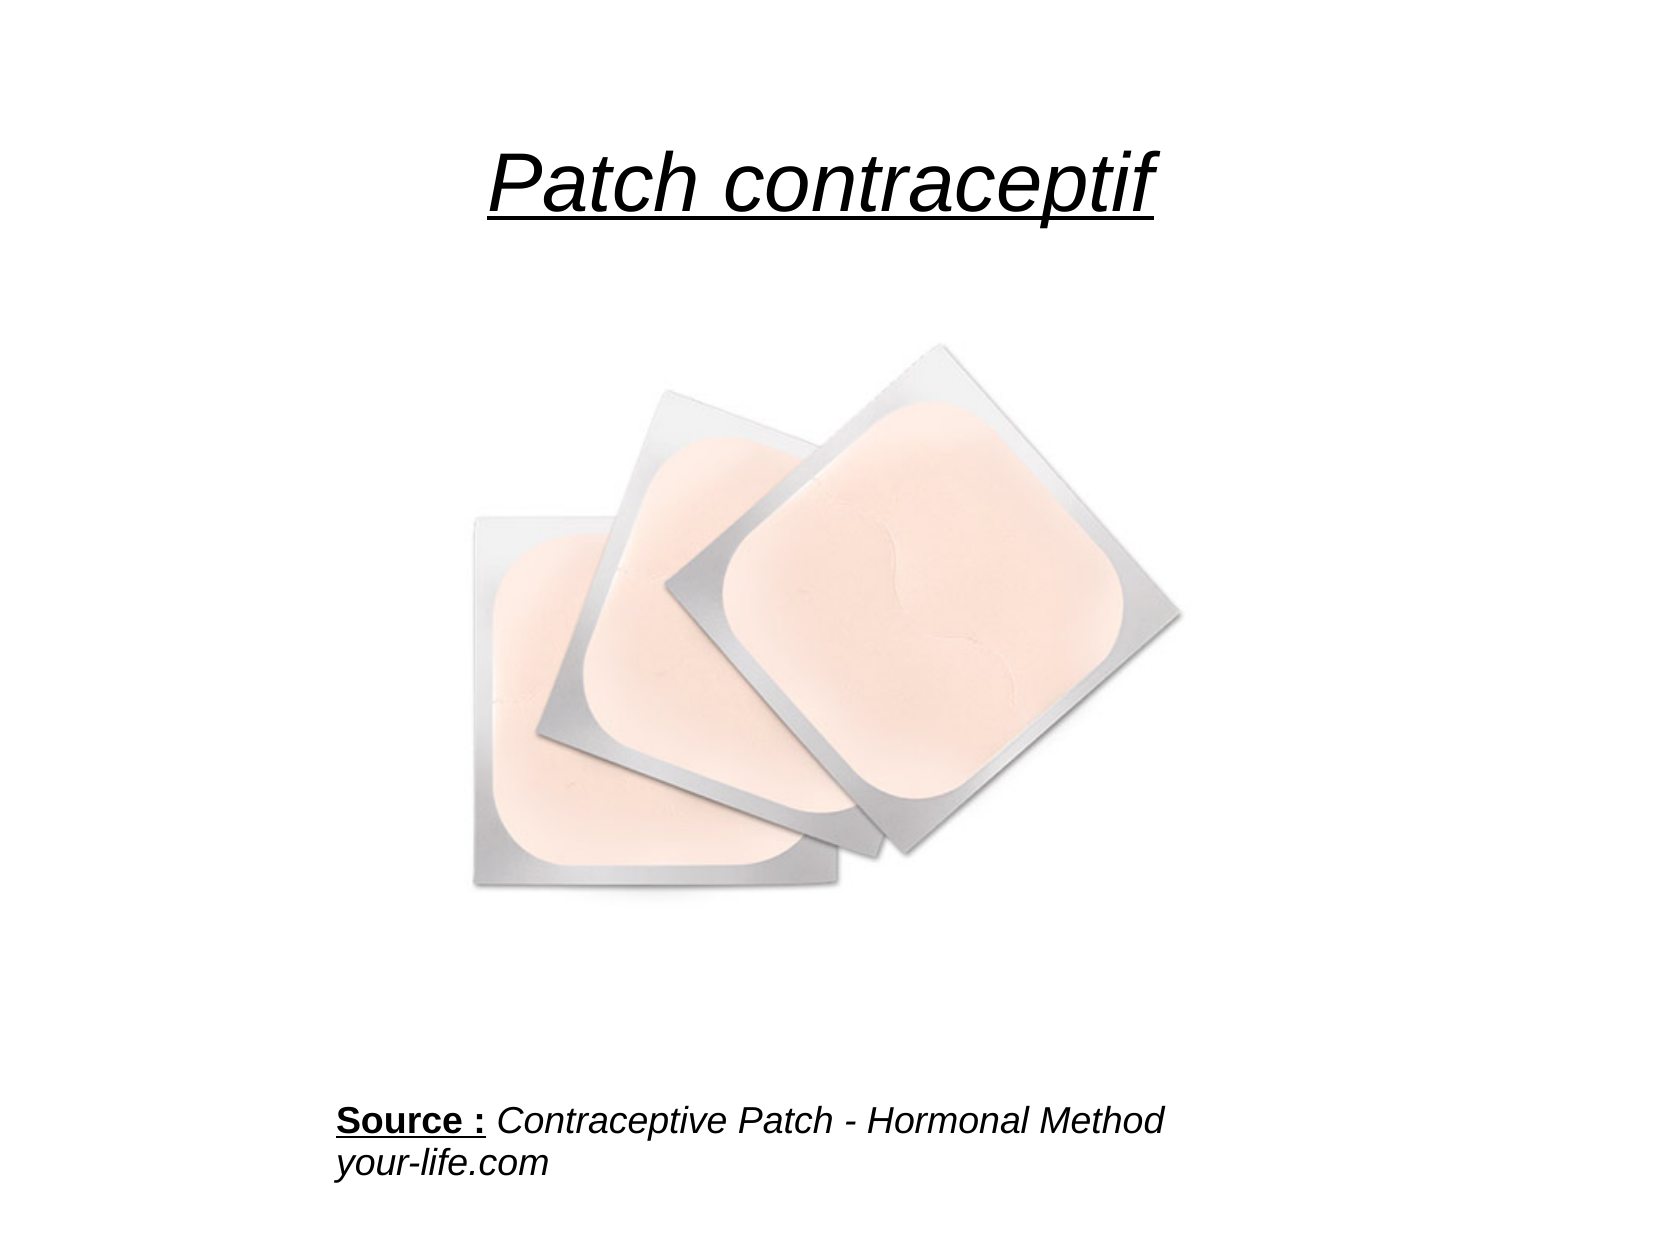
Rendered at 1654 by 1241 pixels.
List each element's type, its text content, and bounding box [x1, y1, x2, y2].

text_box Source : Contraceptive Patch - Hormonal Method your-life.com [321, 1092, 1179, 1193]
text_box Patch contraceptif [472, 128, 1170, 230]
picture [427, 230, 1228, 1007]
